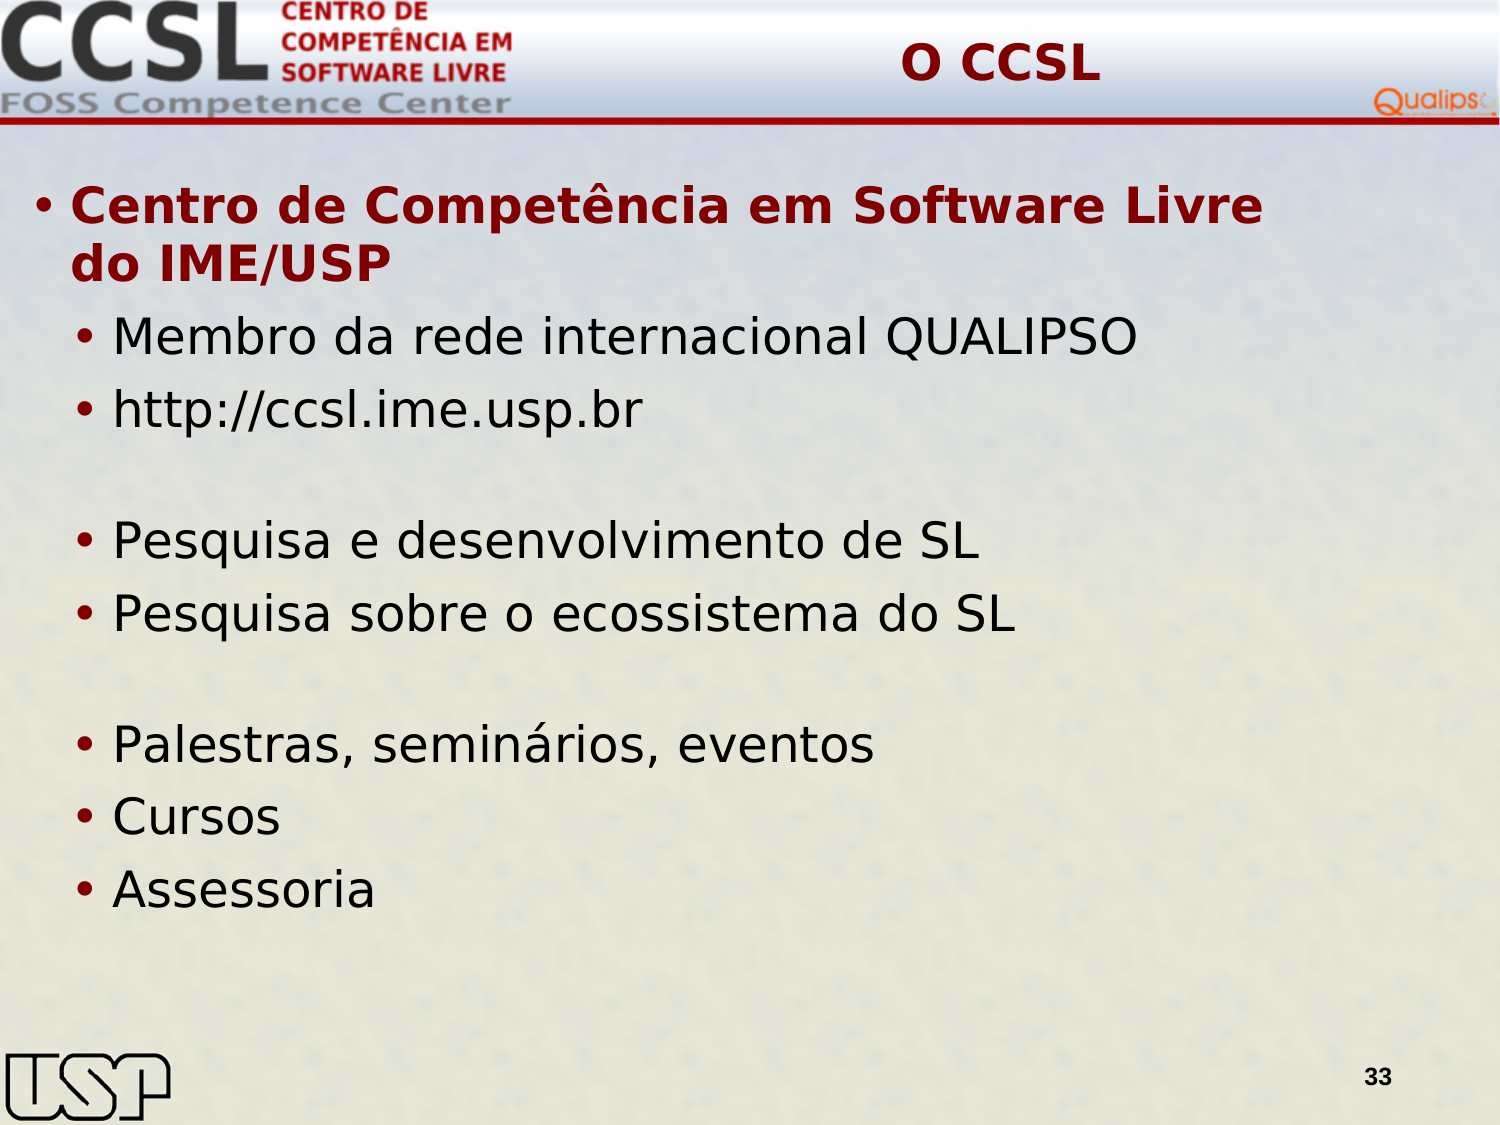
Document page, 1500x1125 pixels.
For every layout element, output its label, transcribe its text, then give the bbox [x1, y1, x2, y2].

list Centro de Competência em Software Livre do IME/USP Membro da rede internacional QUALIPSO http://ccsl.ime.usp.br Pesquisa e desenvolvimento de SL Pesquisa sobre o ecossistema do SL Palestras, seminários, eventos Cursos Assessoria [29, 177, 1477, 1108]
picture [0, 0, 1500, 1125]
title O CCSL [501, 7, 1500, 119]
